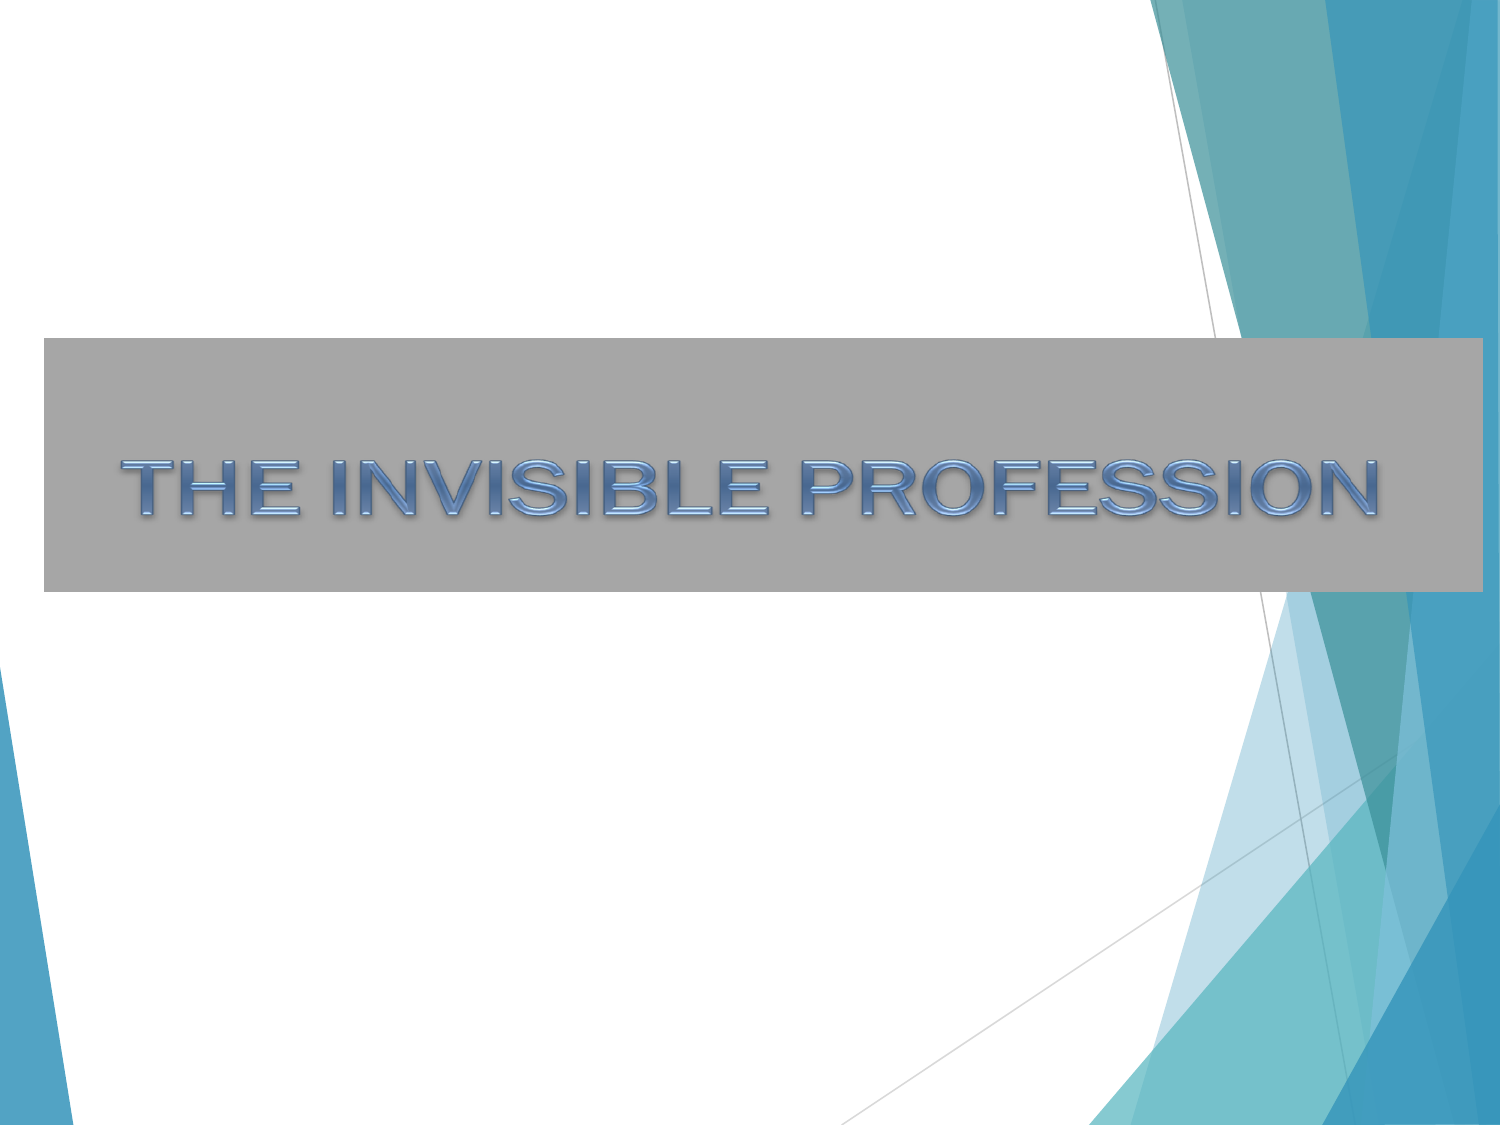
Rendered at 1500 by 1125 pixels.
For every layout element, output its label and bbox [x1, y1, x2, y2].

picture [44, 338, 1483, 593]
